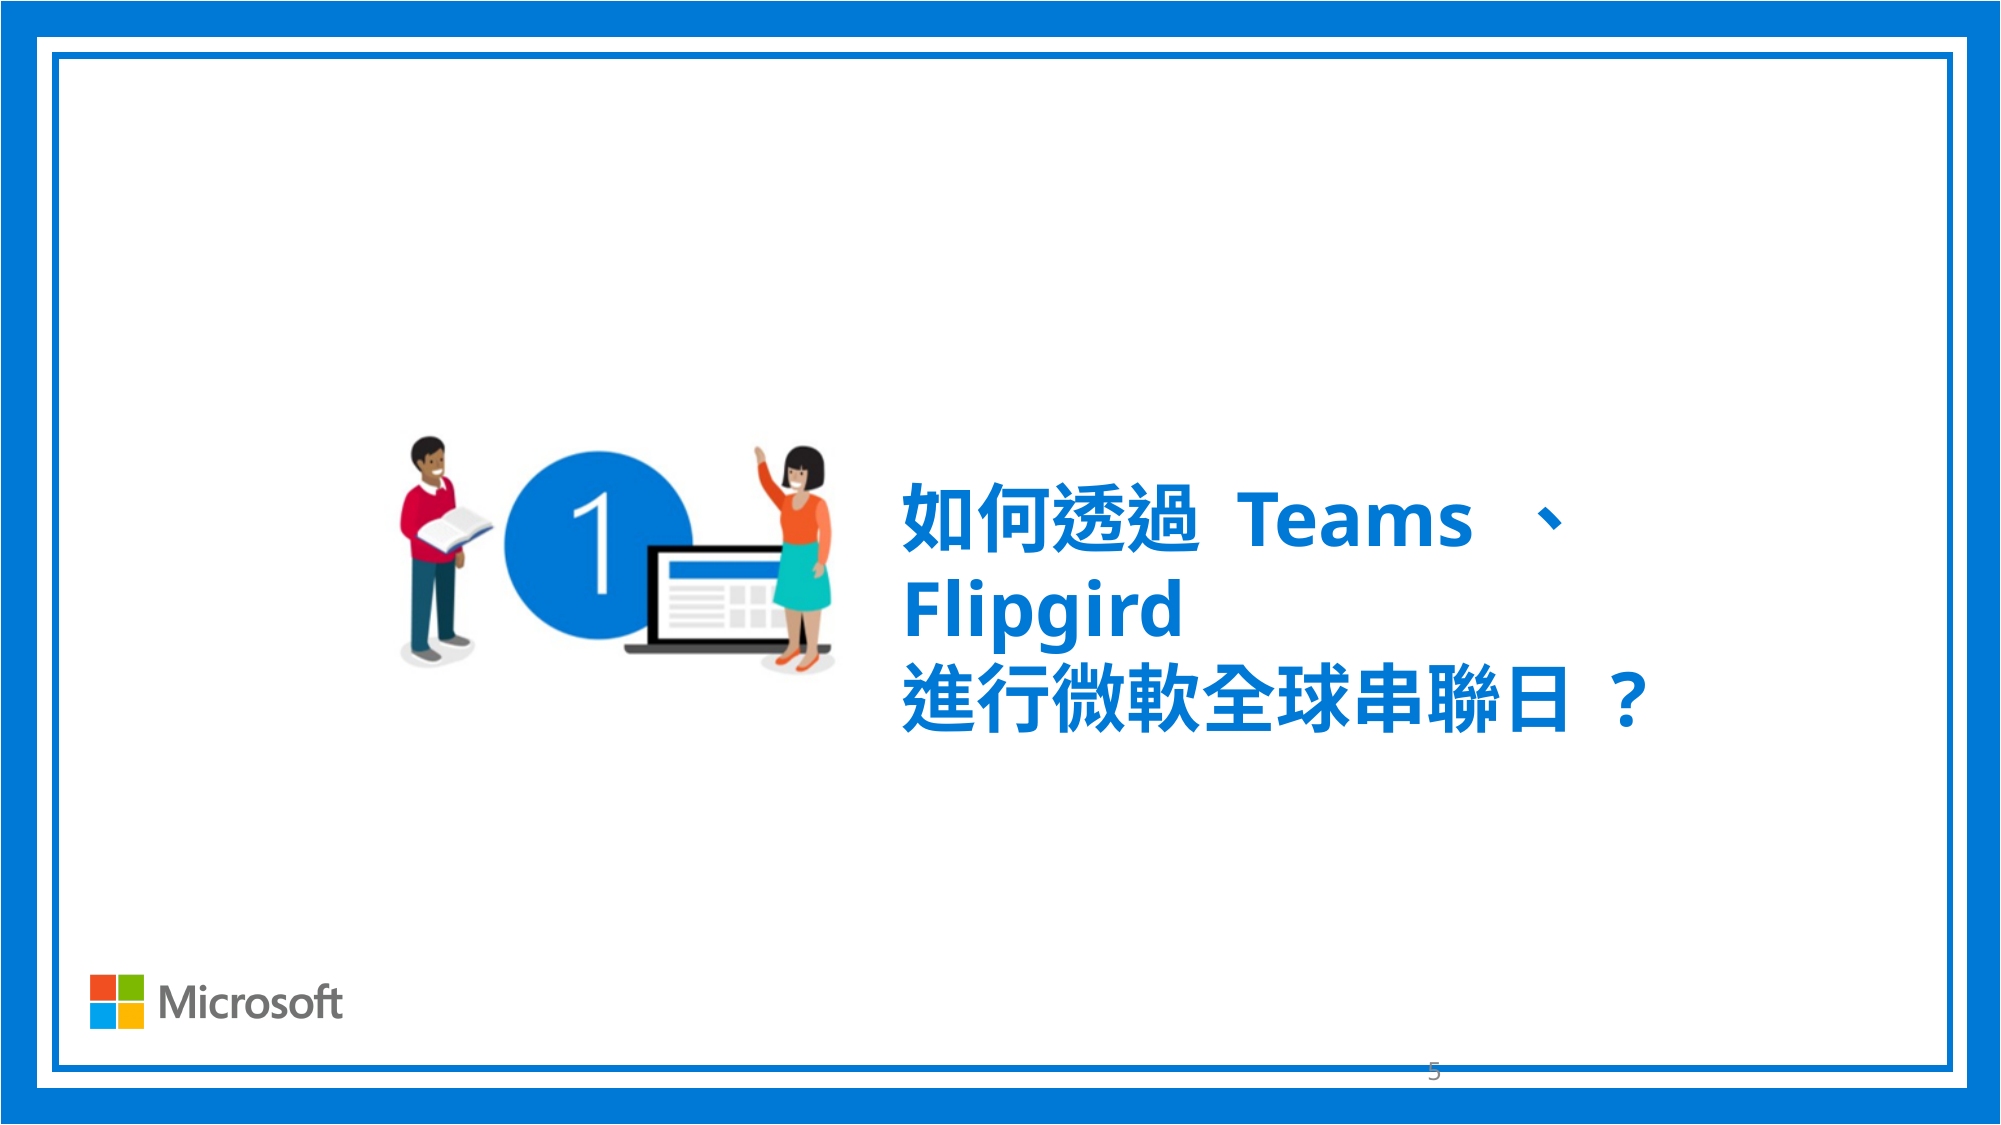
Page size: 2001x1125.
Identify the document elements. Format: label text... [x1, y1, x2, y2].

picture [361, 396, 880, 712]
text_box 如何透過 Teams 、 Flipgird 進行微軟全球串聯日 ? [886, 463, 1848, 661]
picture [55, 942, 377, 1061]
text_box [0, 0, 2000, 1125]
text_box 5 [1412, 1042, 1863, 1103]
